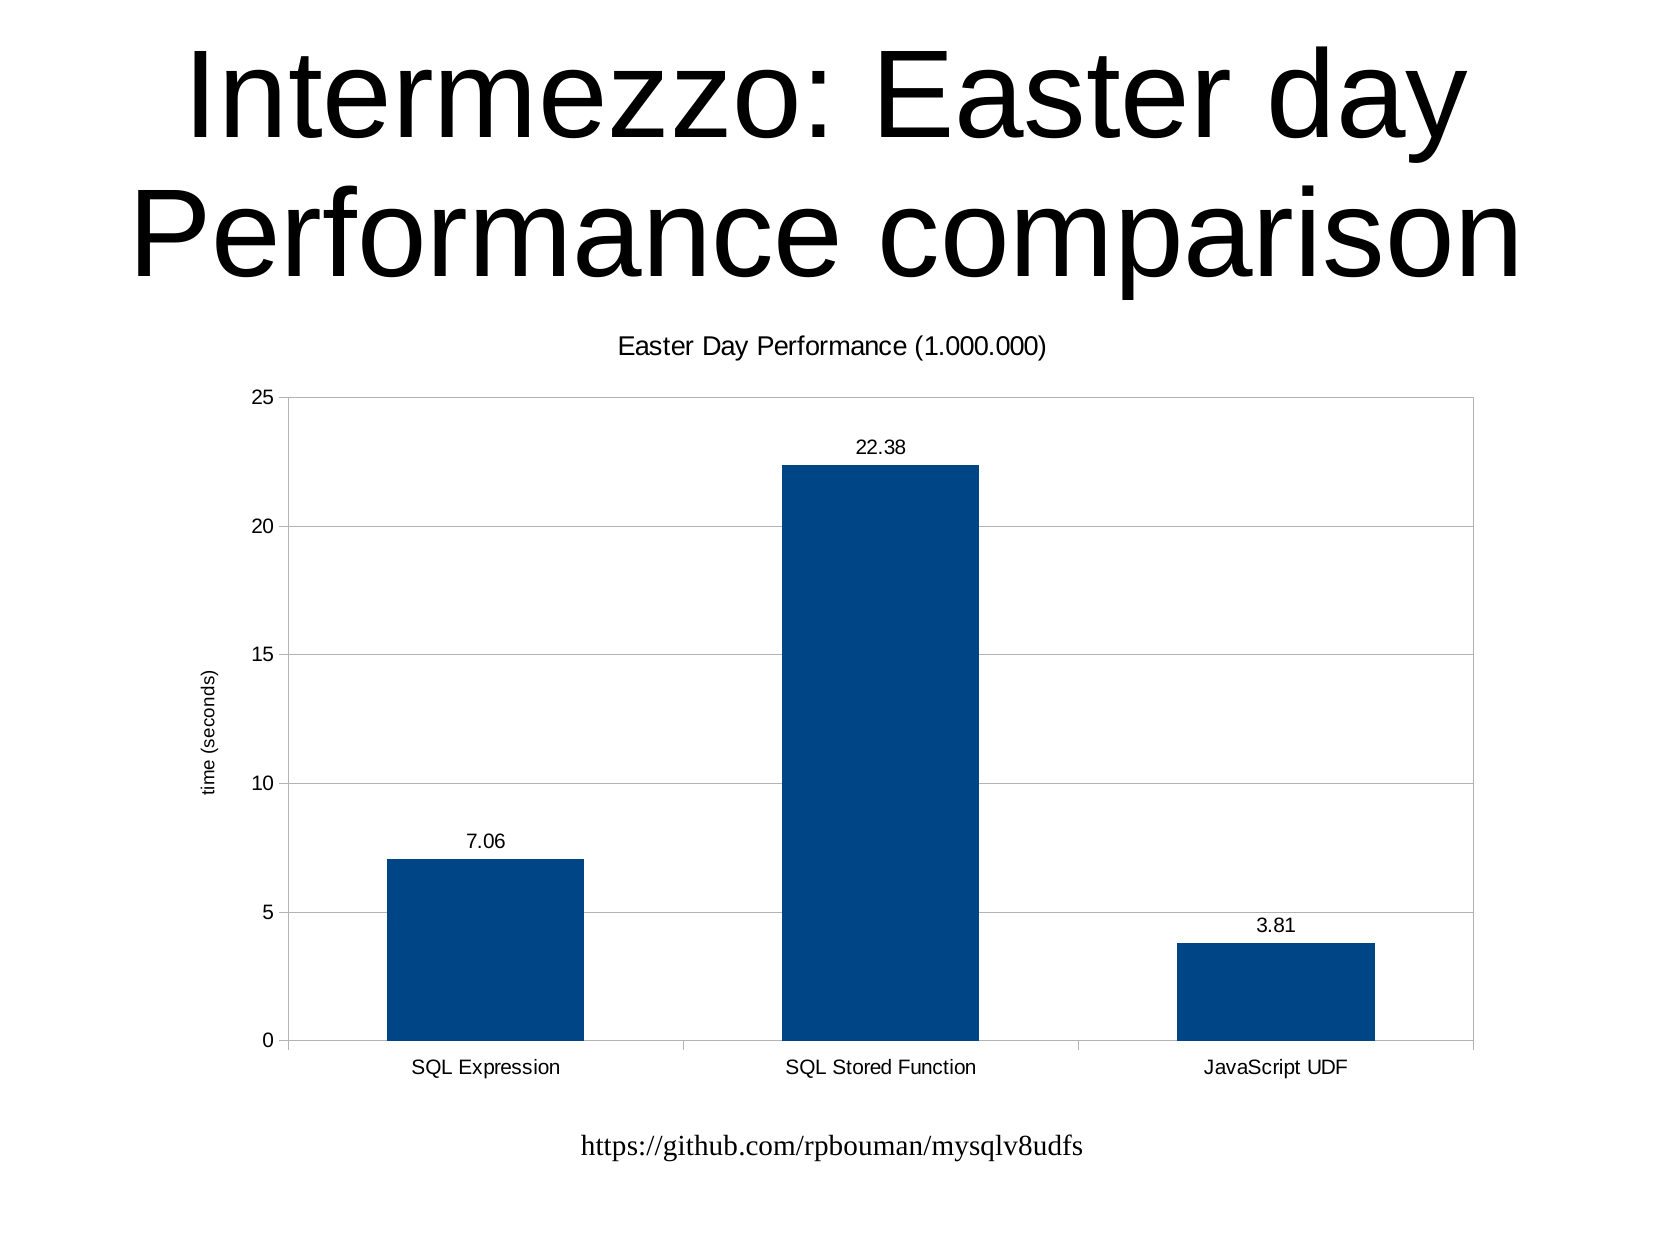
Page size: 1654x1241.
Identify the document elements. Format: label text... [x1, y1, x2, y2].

chart [165, 300, 1501, 1096]
title Intermezzo: Easter day Performance comparison [82, 23, 1571, 304]
